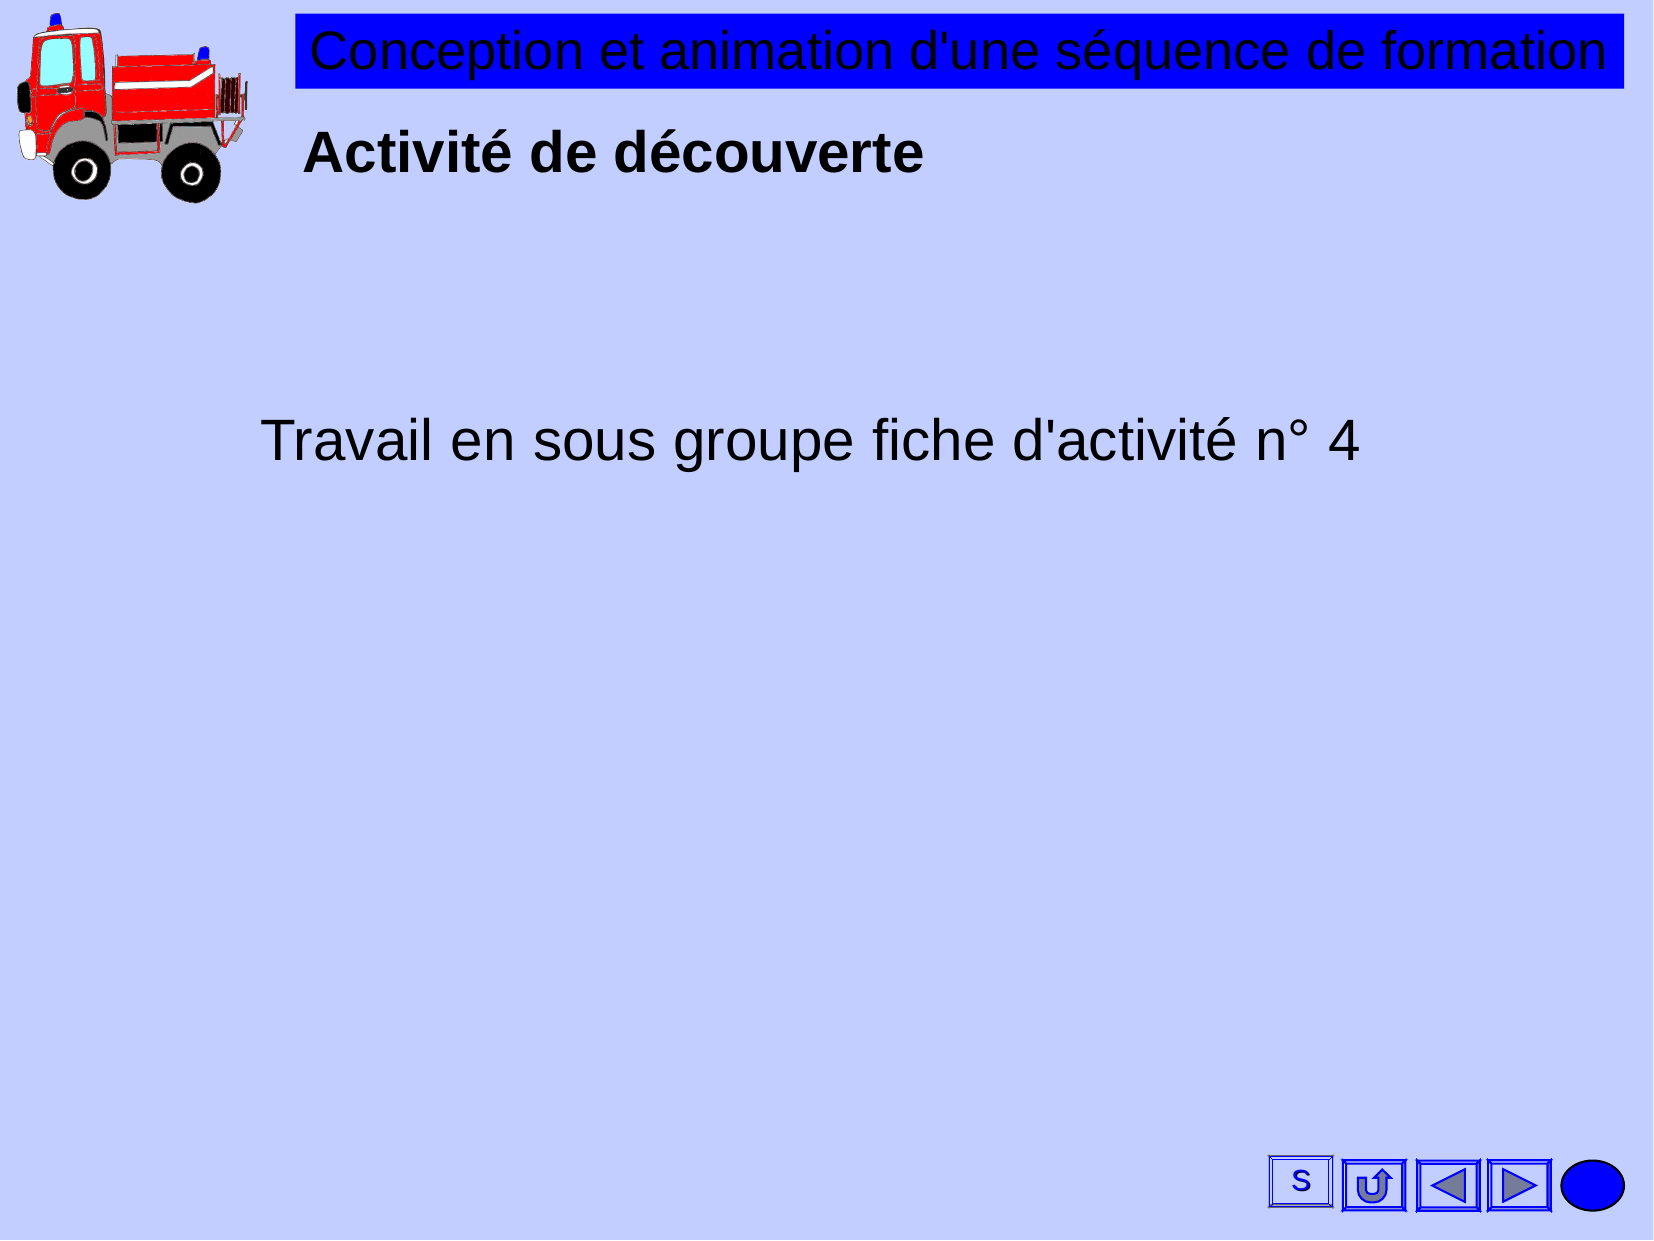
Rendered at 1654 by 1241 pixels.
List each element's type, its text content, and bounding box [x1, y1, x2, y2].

text_box Activité de découverte [287, 112, 941, 193]
picture [8, 8, 257, 216]
text_box Conception et animation d'une séquence de formation [295, 13, 1625, 89]
text_box [1561, 1160, 1625, 1211]
list Travail en sous groupe fiche d'activité n° 4 [189, 399, 1465, 576]
